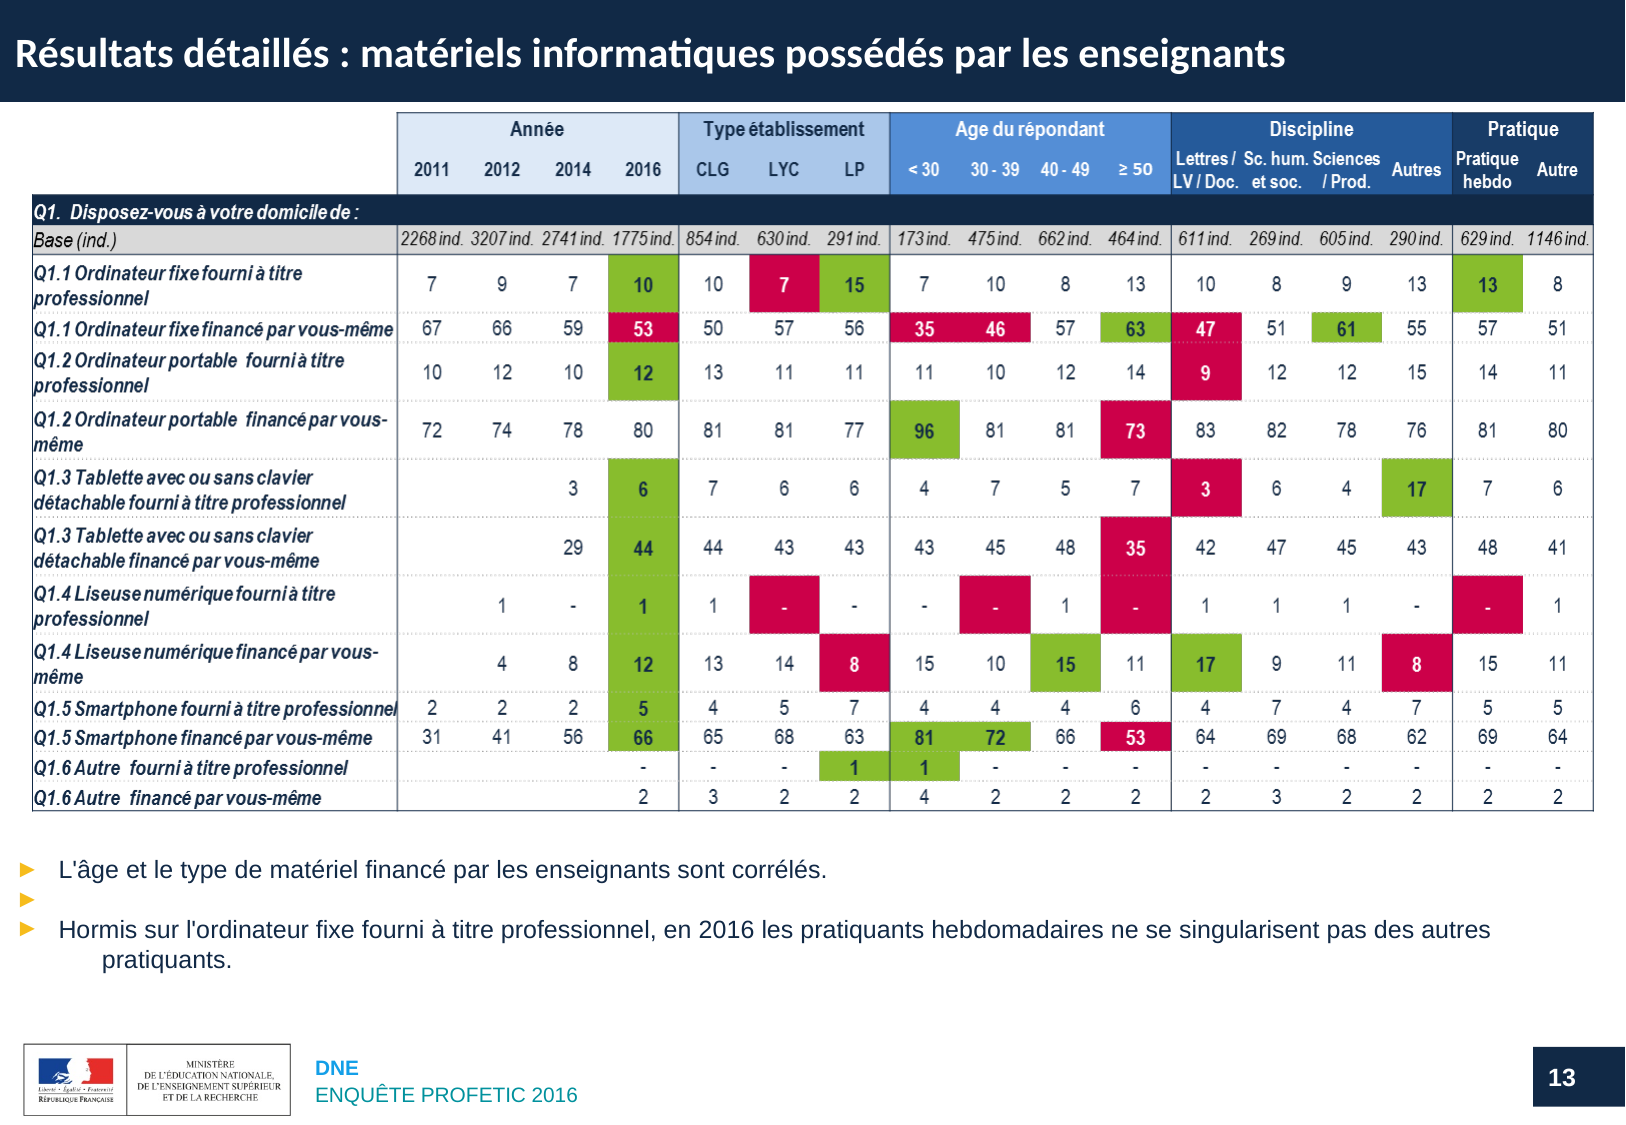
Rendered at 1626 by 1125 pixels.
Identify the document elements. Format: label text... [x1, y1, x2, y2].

picture [32, 110, 1594, 822]
text_box 13 [1533, 1046, 1625, 1107]
text_box L'âge et le type de matériel financé par les enseignants sont corrélés. Hormis sur l'ordinateur fixe fourni à titre professionnel, en 2016 les pratiquants hebdomadaires ne se singularisent pas des autres pratiquants. [0, 846, 1625, 983]
title Résultats détaillés : matériels informatiques possédés par les enseignants [0, 0, 1625, 102]
